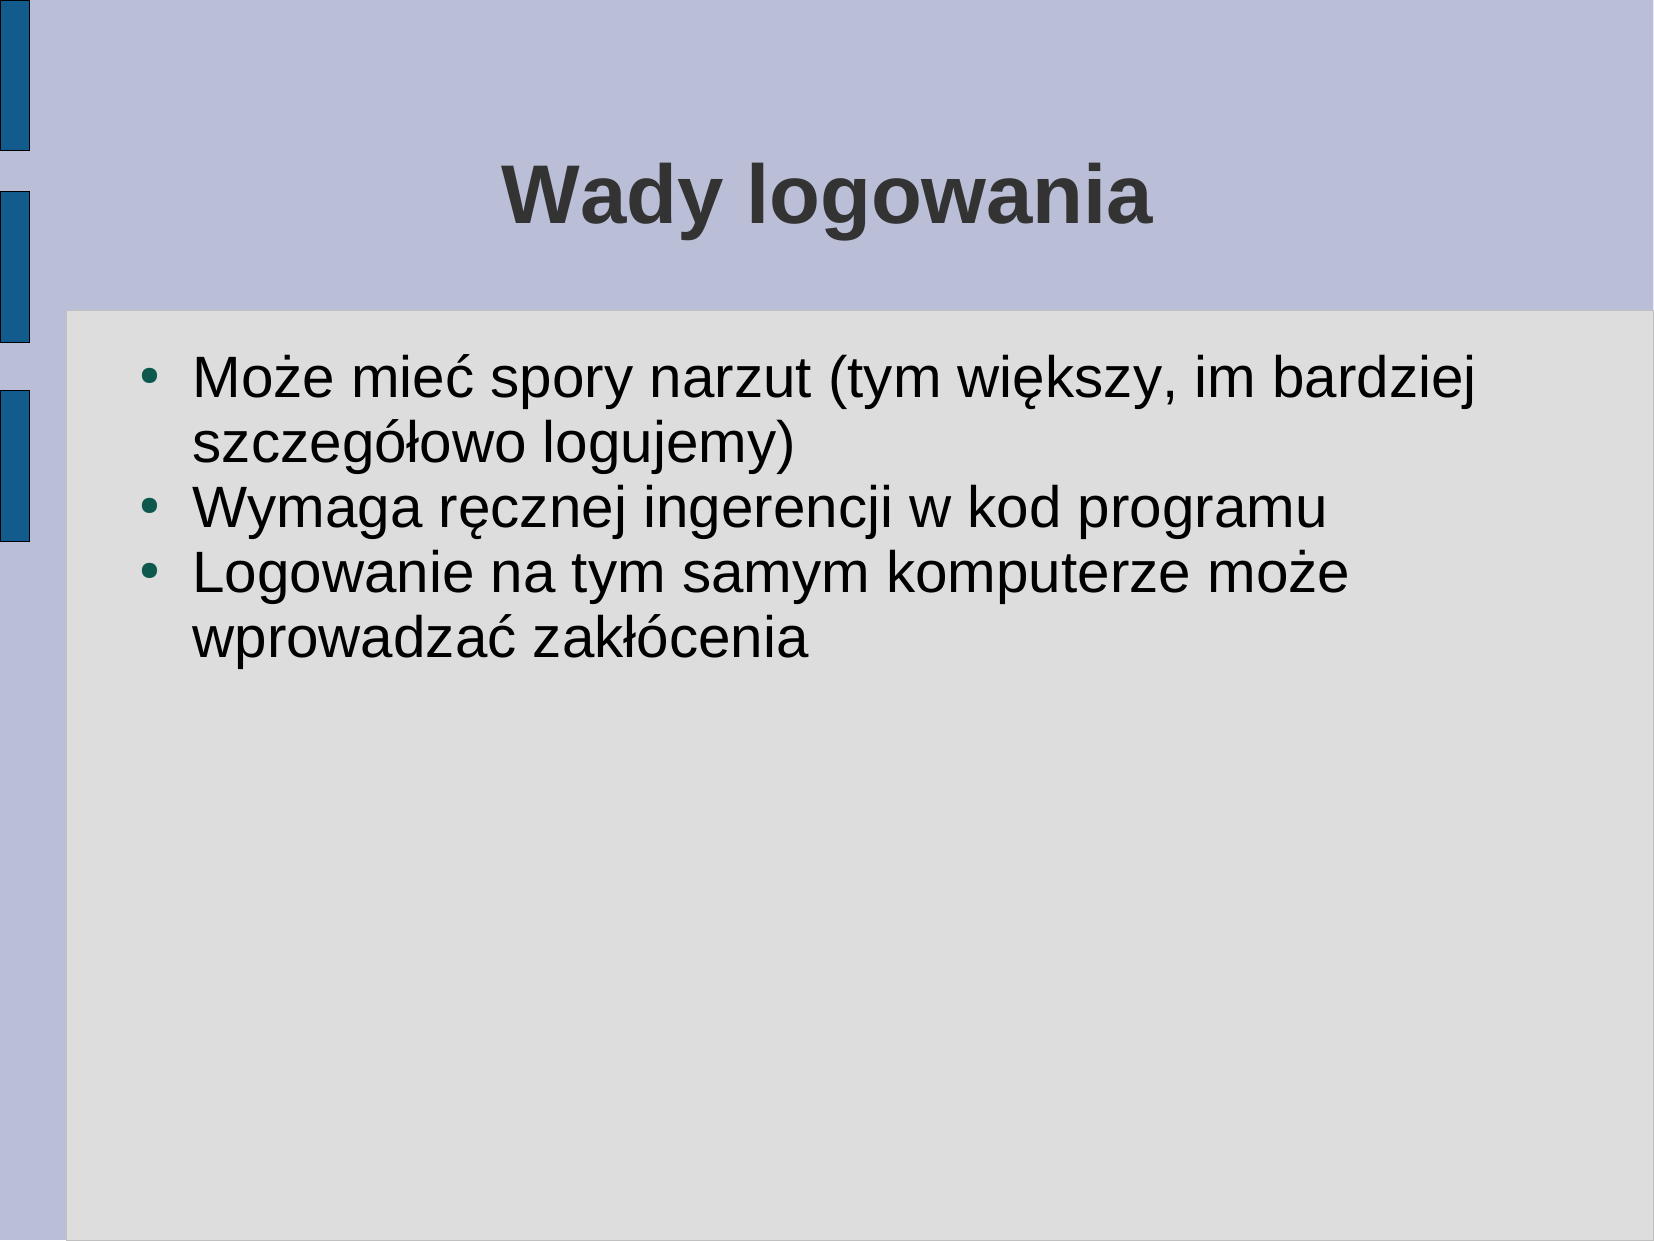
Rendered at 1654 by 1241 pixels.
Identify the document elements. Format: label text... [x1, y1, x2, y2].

list Może mieć spory narzut (tym większy, im bardziej szczegółowo logujemy) Wymaga ręcznej ingerencji w kod programu Logowanie na tym samym komputerze może wprowadzać zakłócenia [121, 344, 1534, 1127]
title Wady logowania [121, 91, 1534, 299]
